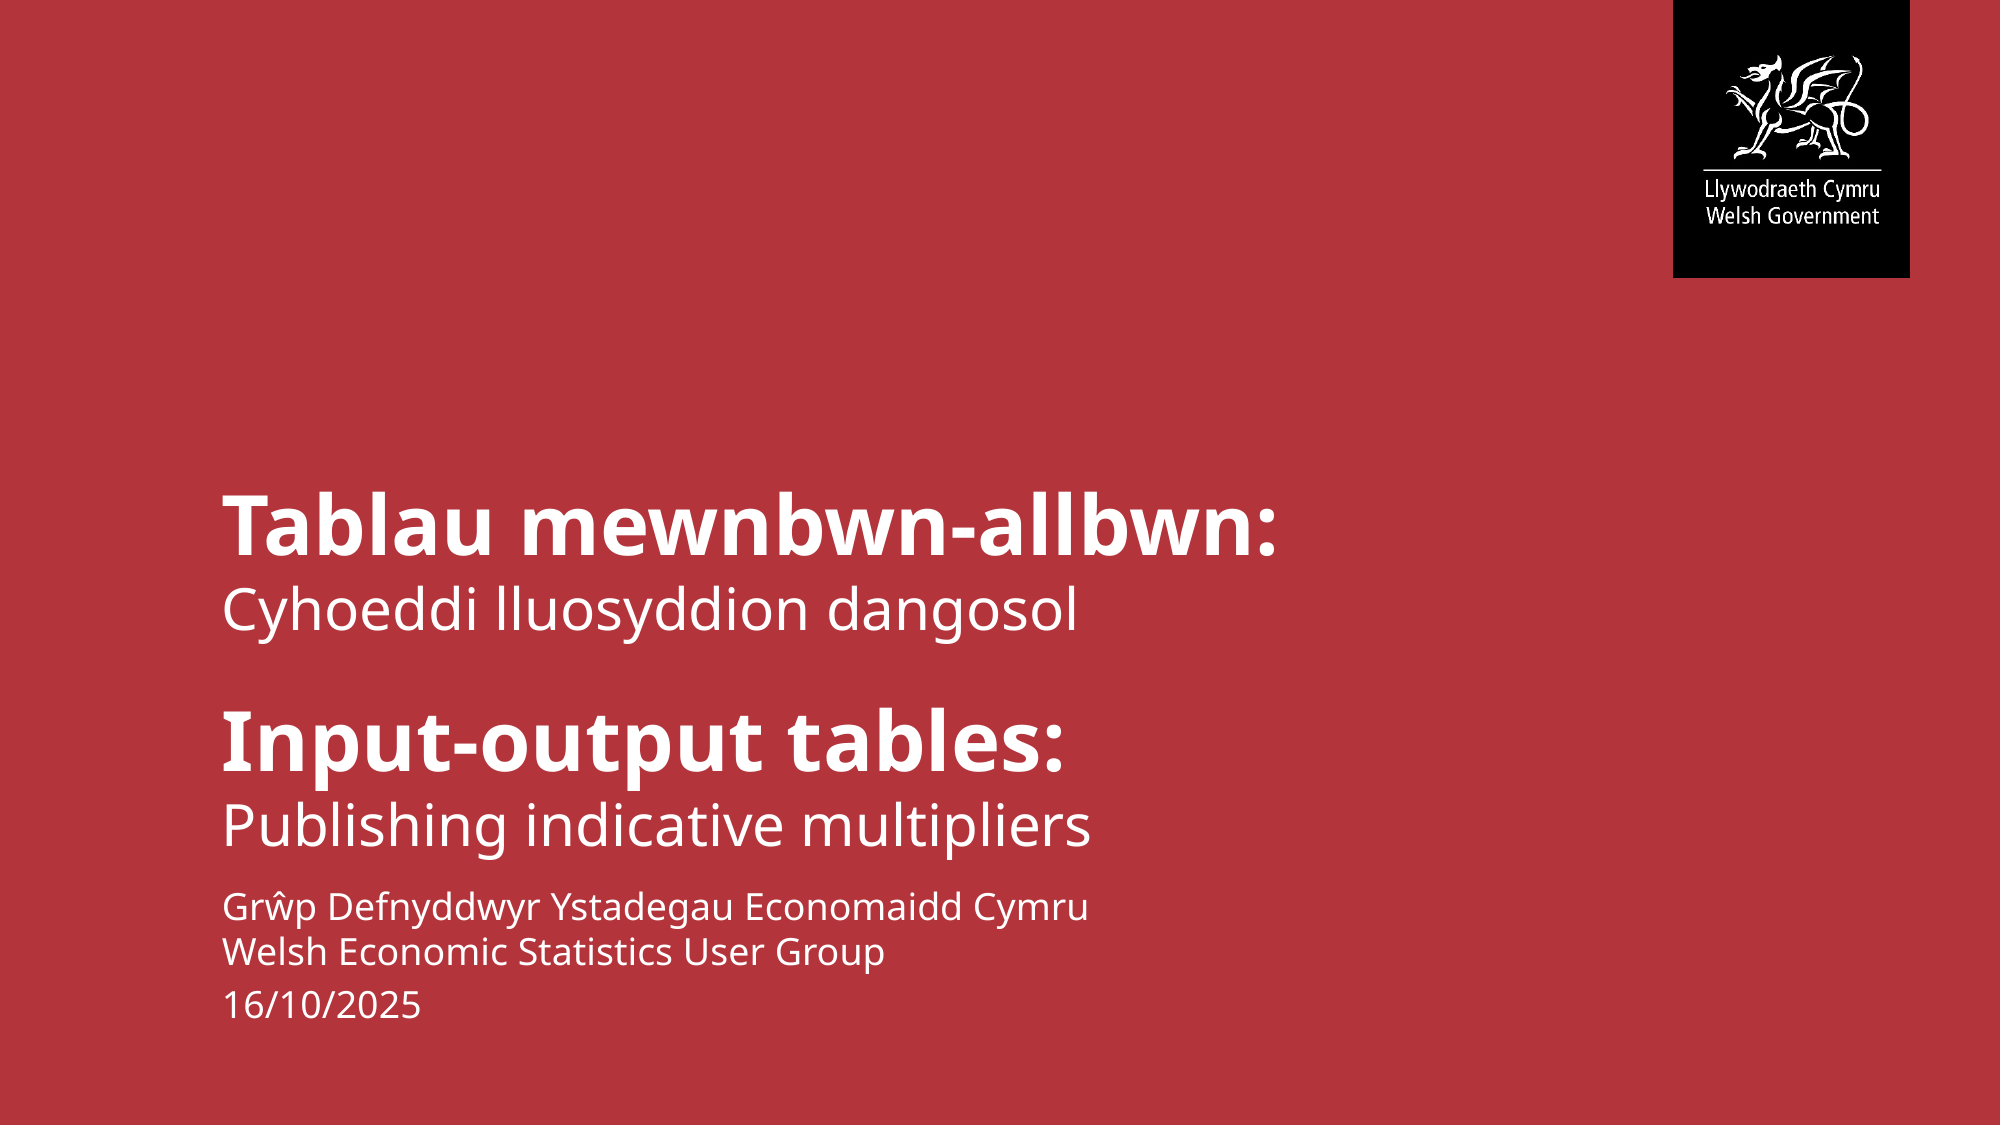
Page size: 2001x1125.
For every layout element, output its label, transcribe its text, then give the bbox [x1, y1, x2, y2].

title Input-output tables: Publishing indicative multipliers [206, 644, 1750, 760]
subtitle Grŵp Defnyddwyr Ystadegau Economaidd Cymru Welsh Economic Statistics User Group 16/10/2025 [206, 875, 1707, 1016]
text_box Tablau mewnbwn-allbwn: Cyhoeddi lluosyddion dangosol [206, 464, 1750, 644]
